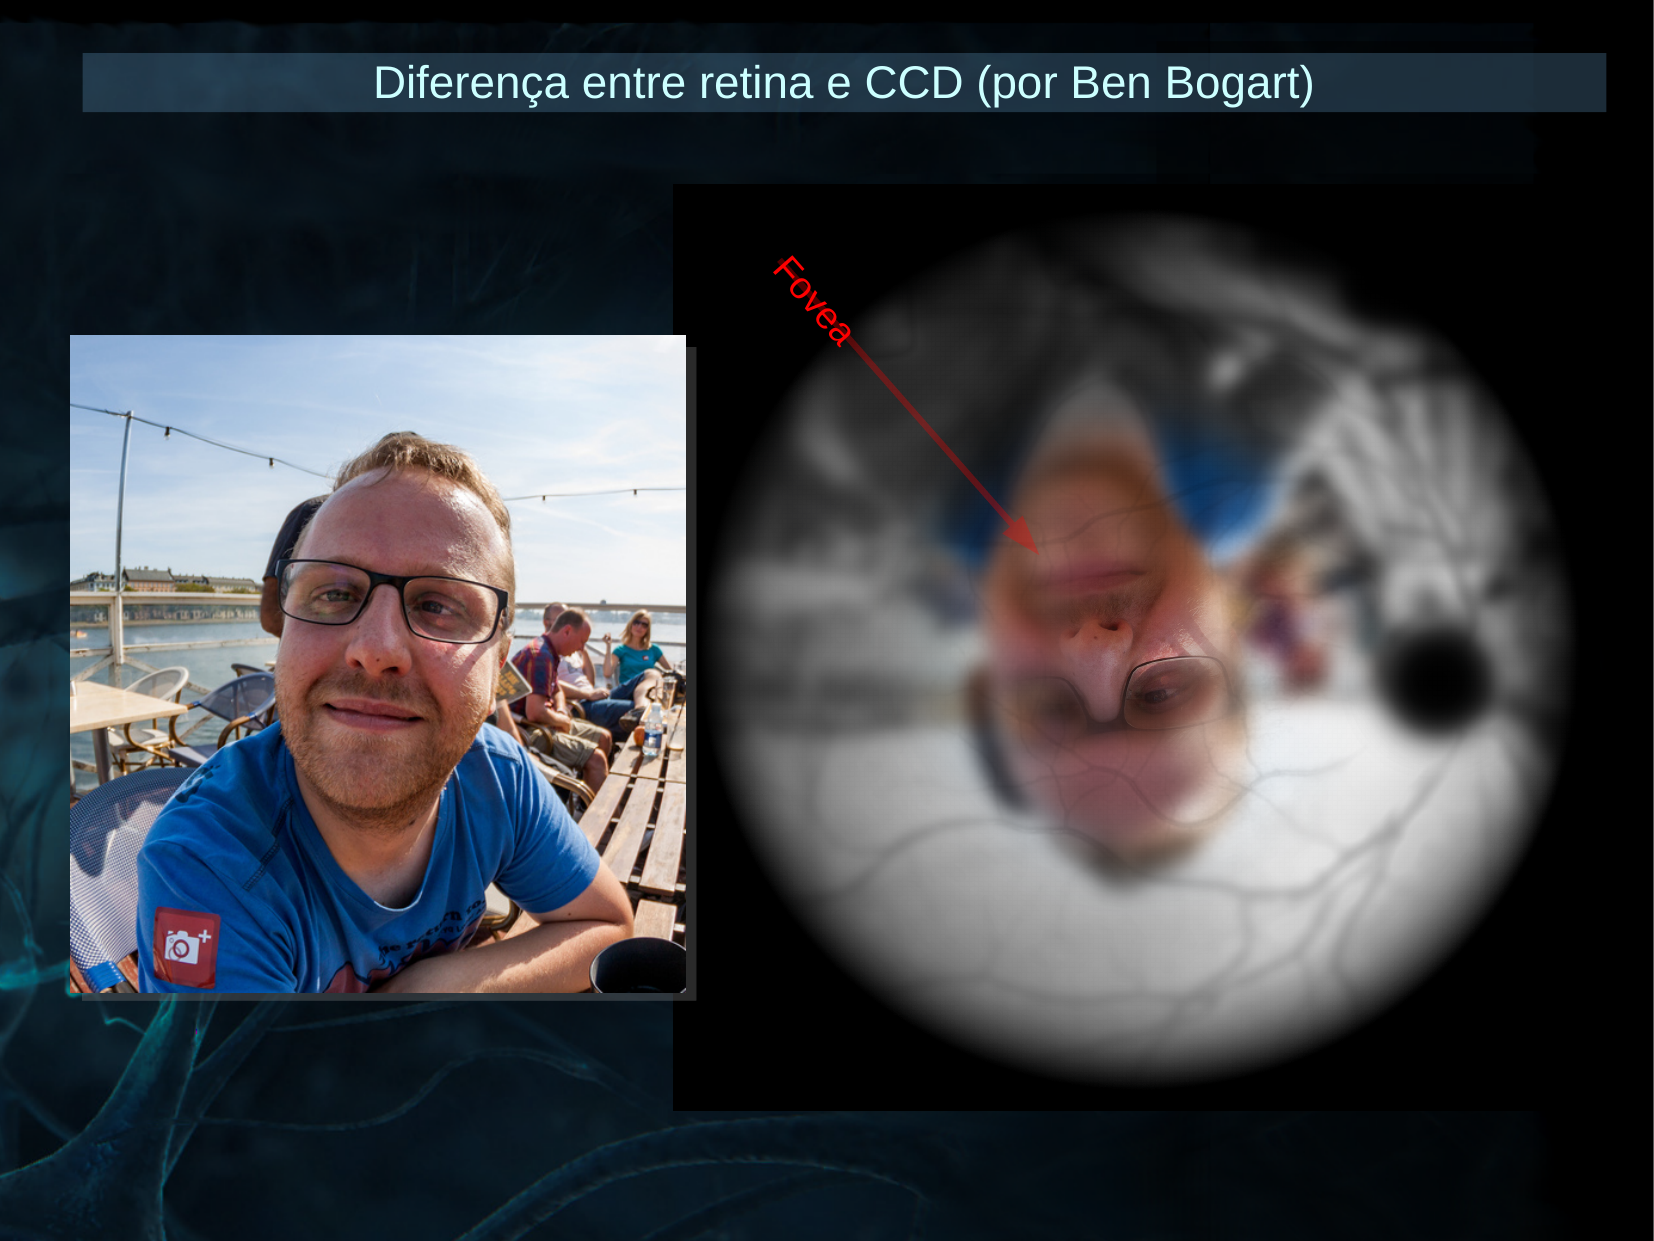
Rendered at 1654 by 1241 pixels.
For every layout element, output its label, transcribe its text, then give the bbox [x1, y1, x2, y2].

picture [0, 0, 1654, 1241]
text_box Diferença entre retina e CCD (por Ben Bogart) [82, 53, 1607, 113]
